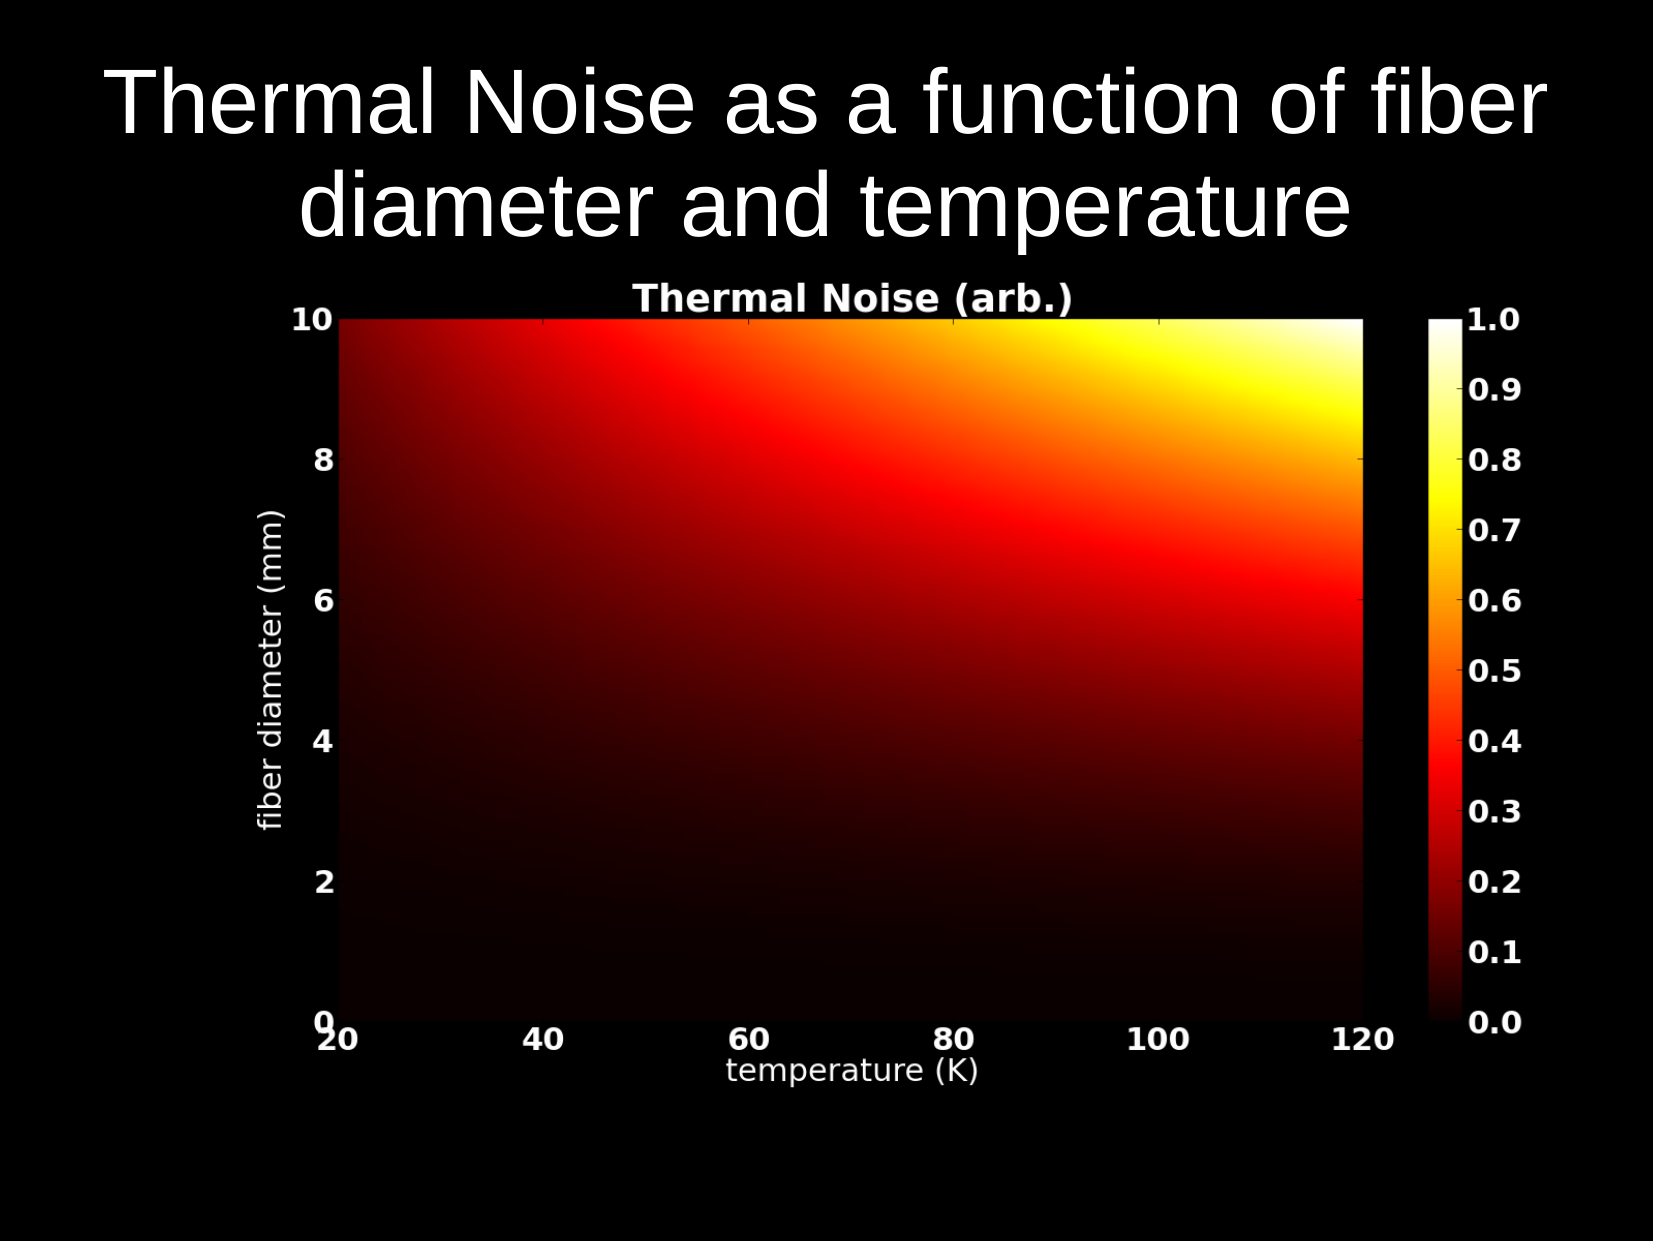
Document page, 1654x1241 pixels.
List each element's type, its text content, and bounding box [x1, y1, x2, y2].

picture [132, 231, 1653, 1111]
title Thermal Noise as a function of fiber diameter and temperature [82, 49, 1571, 257]
